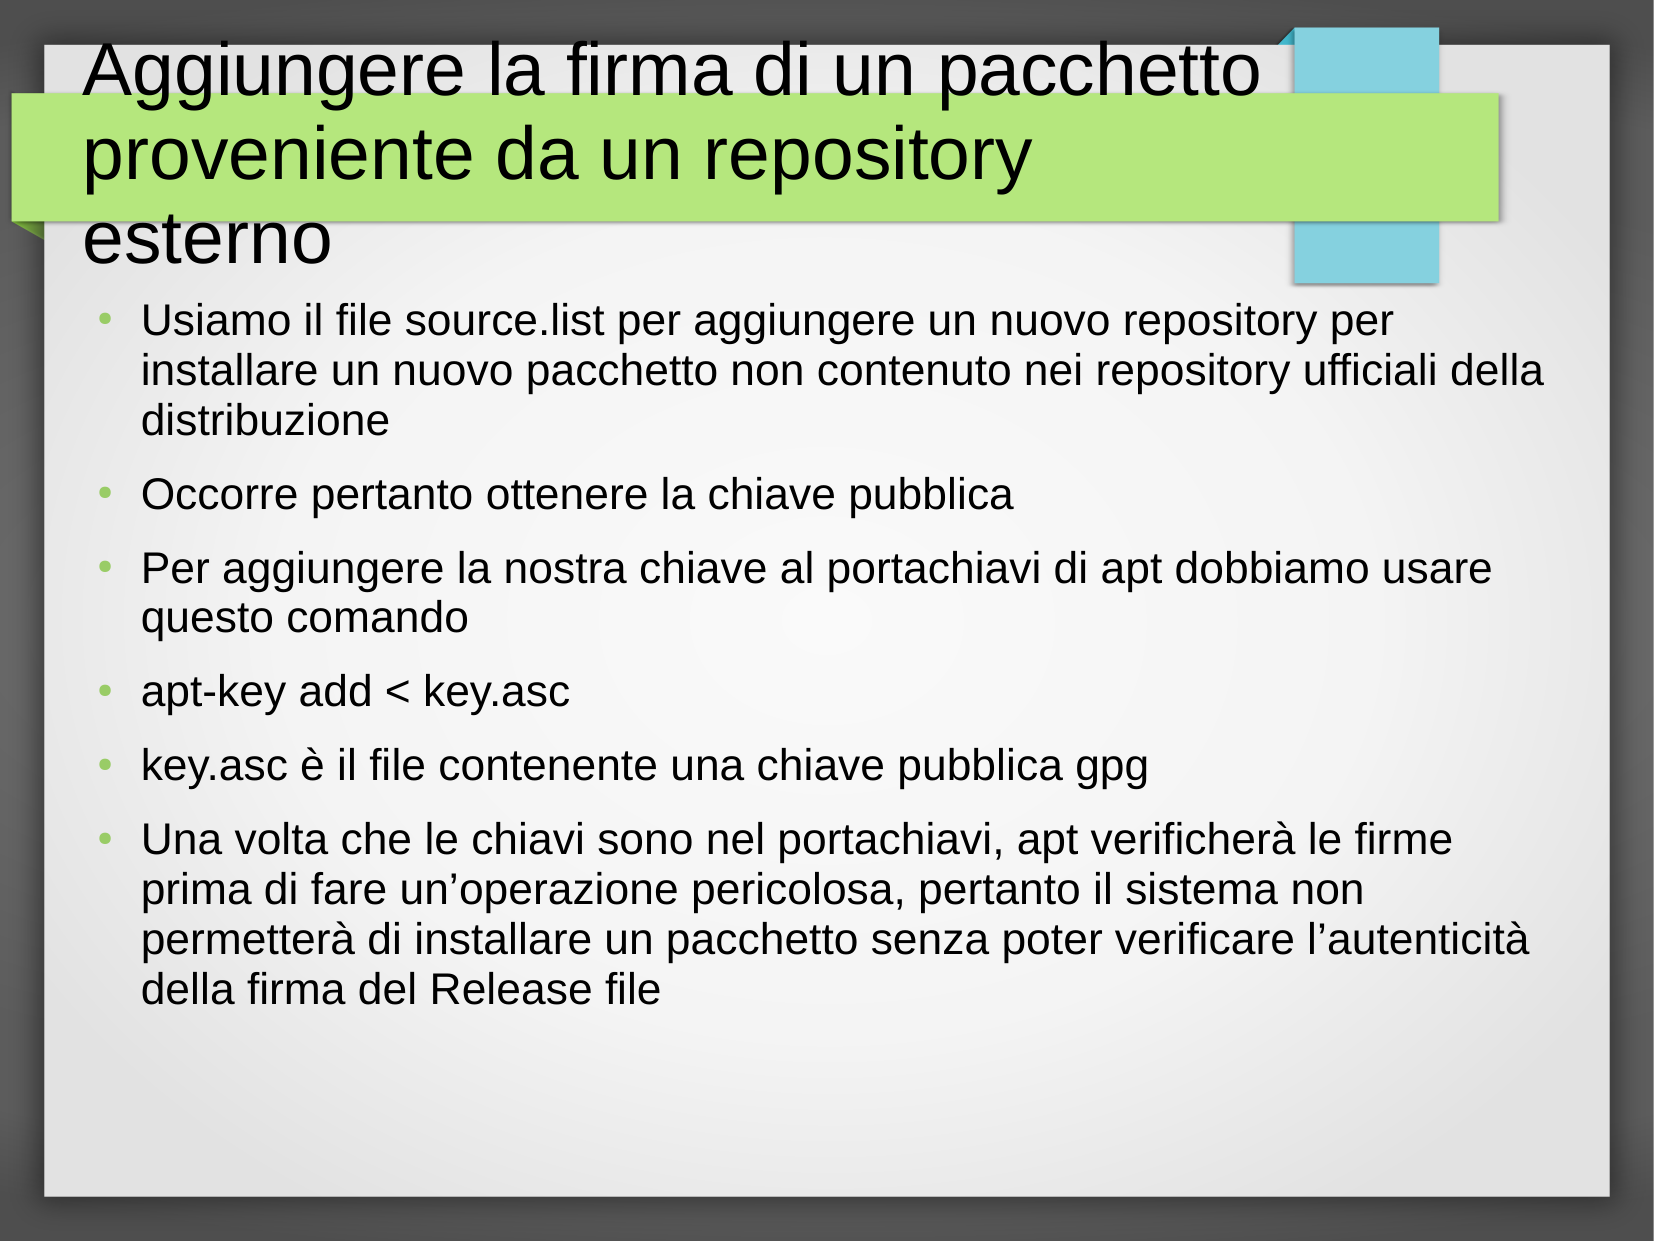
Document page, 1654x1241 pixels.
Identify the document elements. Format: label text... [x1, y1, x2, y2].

picture [0, 0, 1654, 1241]
list Usiamo il file source.list per aggiungere un nuovo repository per installare un nuovo pacchetto non contenuto nei repository ufficiali della distribuzione Occorre pertanto ottenere la chiave pubblica Per aggiungere la nostra chiave al portachiavi di apt dobbiamo usare questo comando apt-key add < key.asc key.asc è il file contenente una chiave pubblica gpg Una volta che le chiavi sono nel portachiavi, apt verificherà le firme prima di fare un’operazione pericolosa, pertanto il sistema non permetterà di installare un pacchetto senza poter verificare l’autenticità della firma del Release file [82, 295, 1571, 1015]
title Aggiungere la firma di un pacchetto proveniente da un repository esterno [82, 27, 1264, 280]
